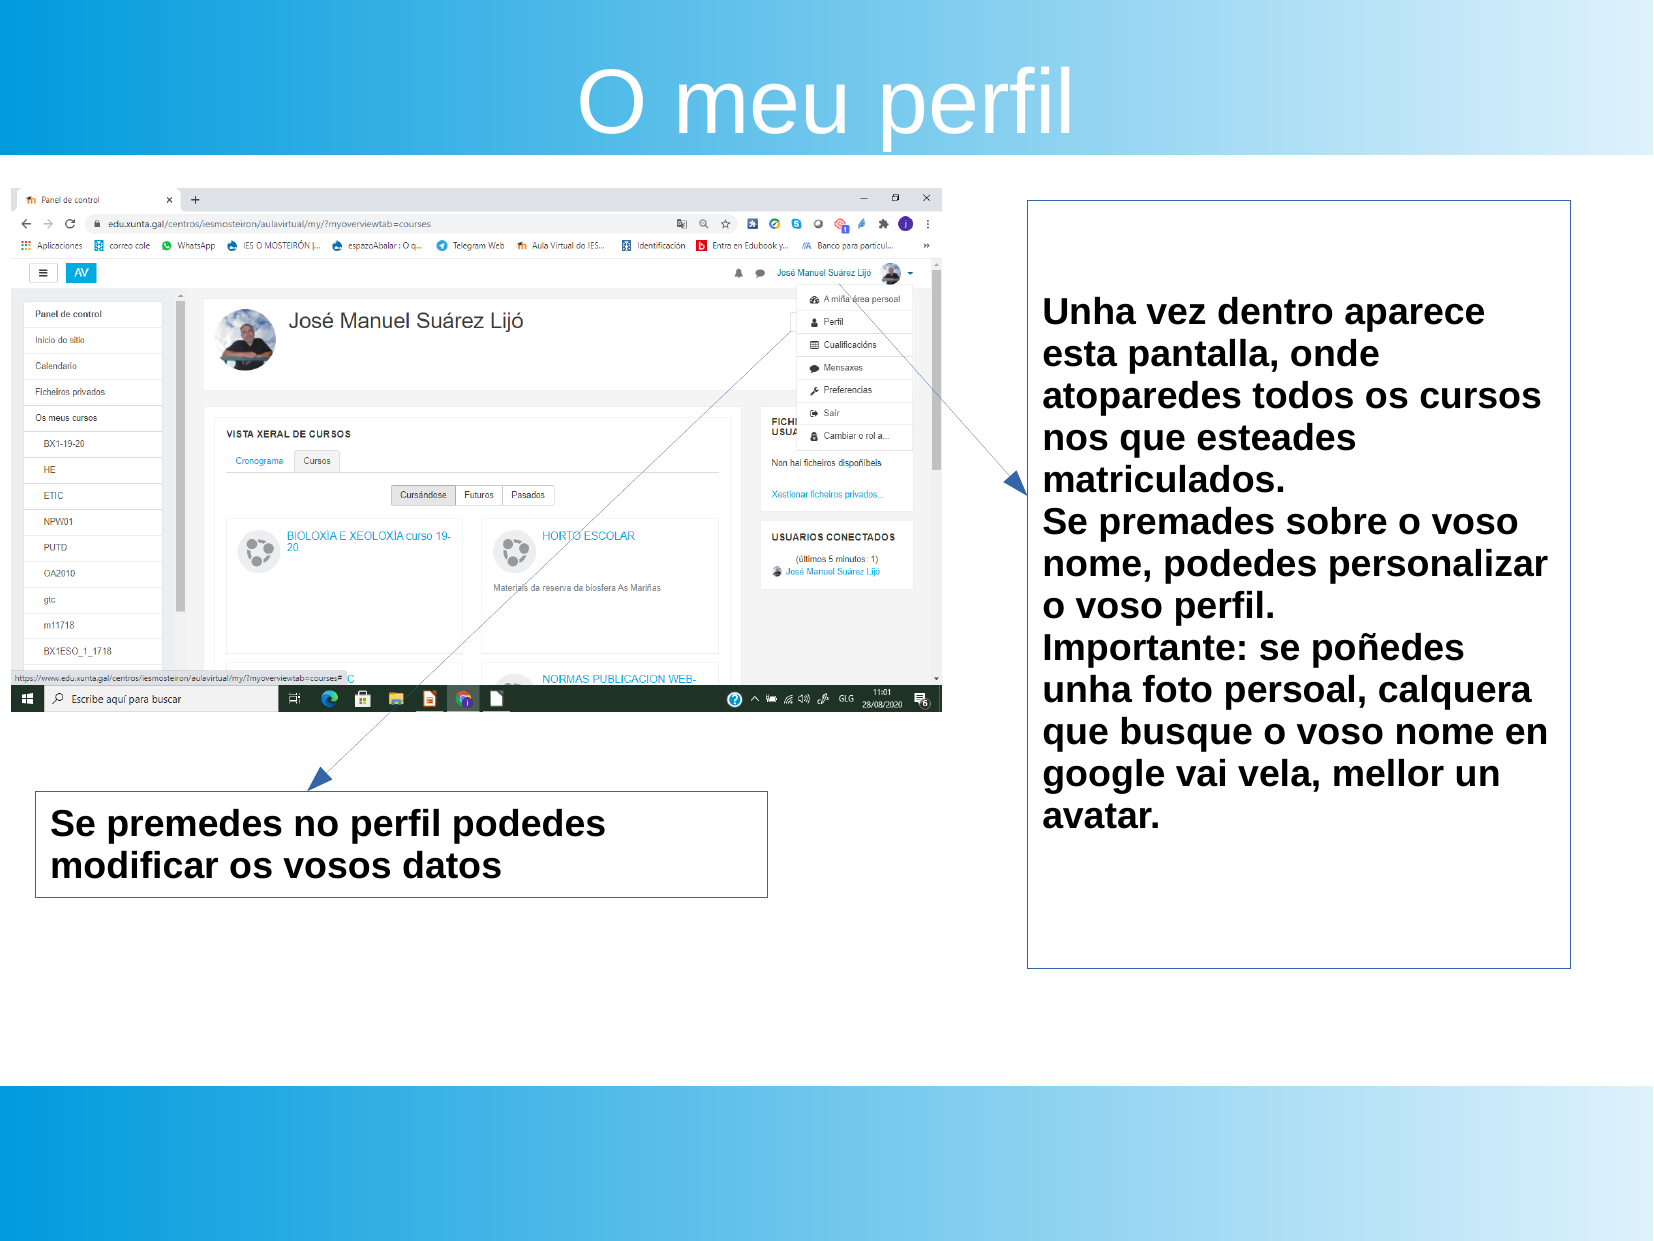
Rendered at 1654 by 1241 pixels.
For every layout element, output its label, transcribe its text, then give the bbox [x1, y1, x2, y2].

title O meu perfil [82, 49, 1571, 155]
text_box Unha vez dentro aparece esta pantalla, onde atoparedes todos os cursos nos que esteades matriculados. Se premades sobre o voso nome, podedes personalizar o voso perfil. Importante: se poñedes unha foto persoal, calquera que busque o voso nome en google vai vela, mellor un avatar. [1027, 200, 1571, 969]
text_box Se premedes no perfil podedes modificar os vosos datos [35, 791, 768, 898]
picture [11, 188, 942, 712]
